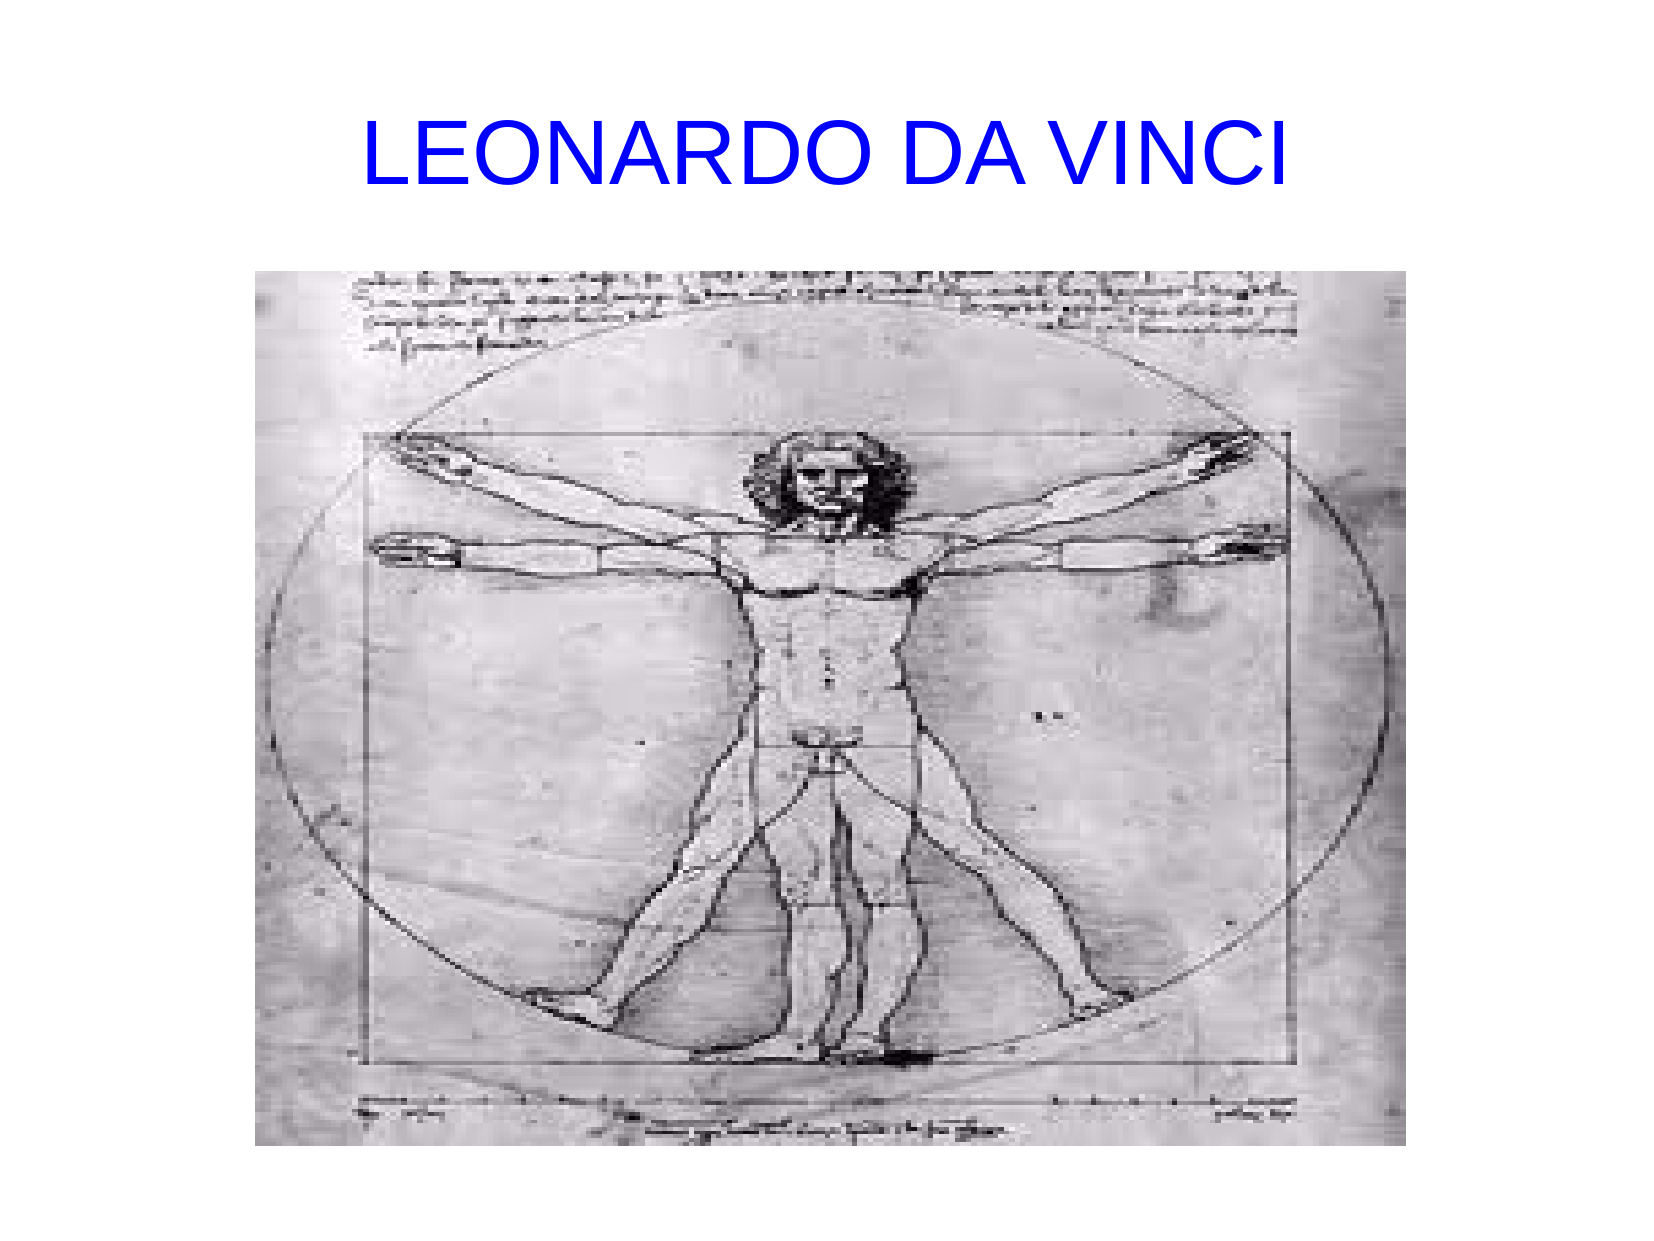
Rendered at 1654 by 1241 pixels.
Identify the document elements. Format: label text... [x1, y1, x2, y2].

title LEONARDO DA VINCI [82, 49, 1571, 257]
picture [255, 271, 1406, 1146]
